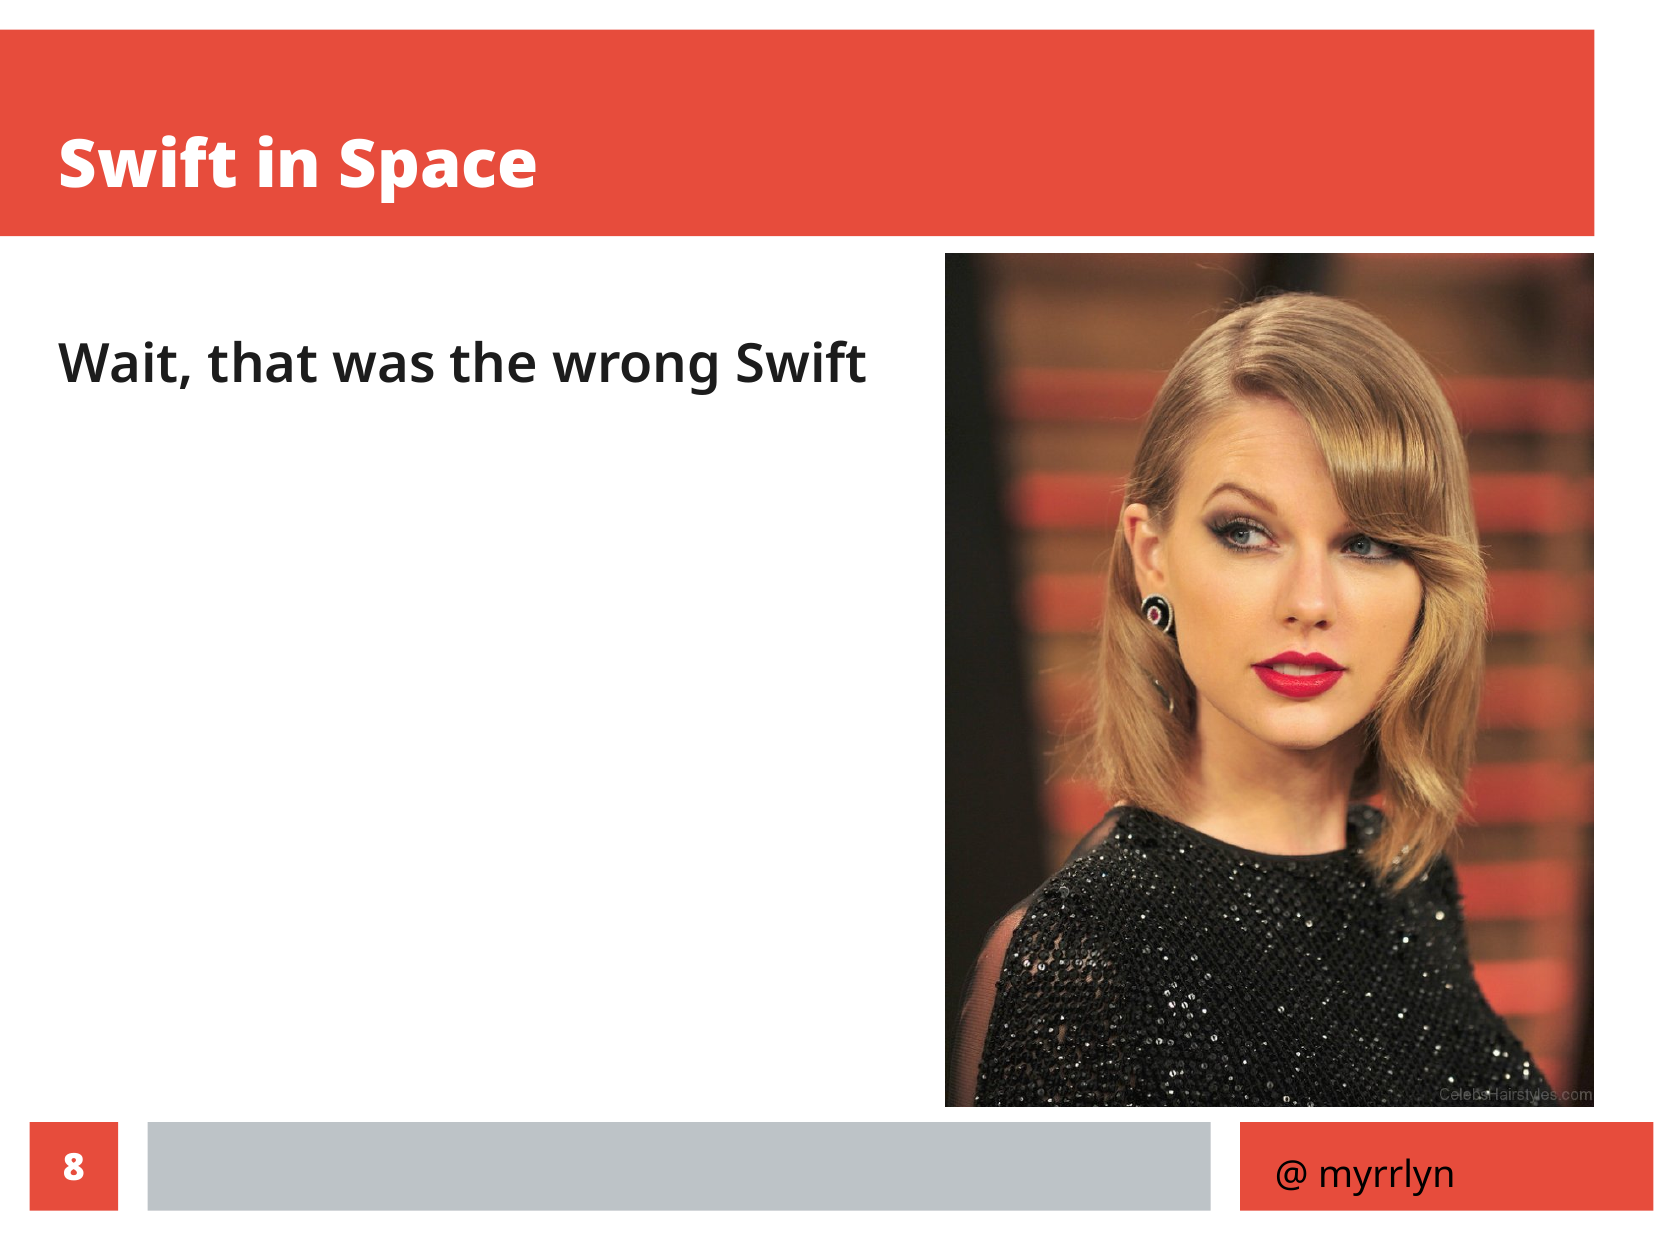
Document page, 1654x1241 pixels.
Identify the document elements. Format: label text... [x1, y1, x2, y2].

title Swift in Space [59, 59, 1595, 207]
picture [945, 253, 1594, 1107]
list Wait, that was the wrong Swift [59, 324, 945, 1093]
text_box @ myrrlyn [1260, 1140, 1636, 1202]
